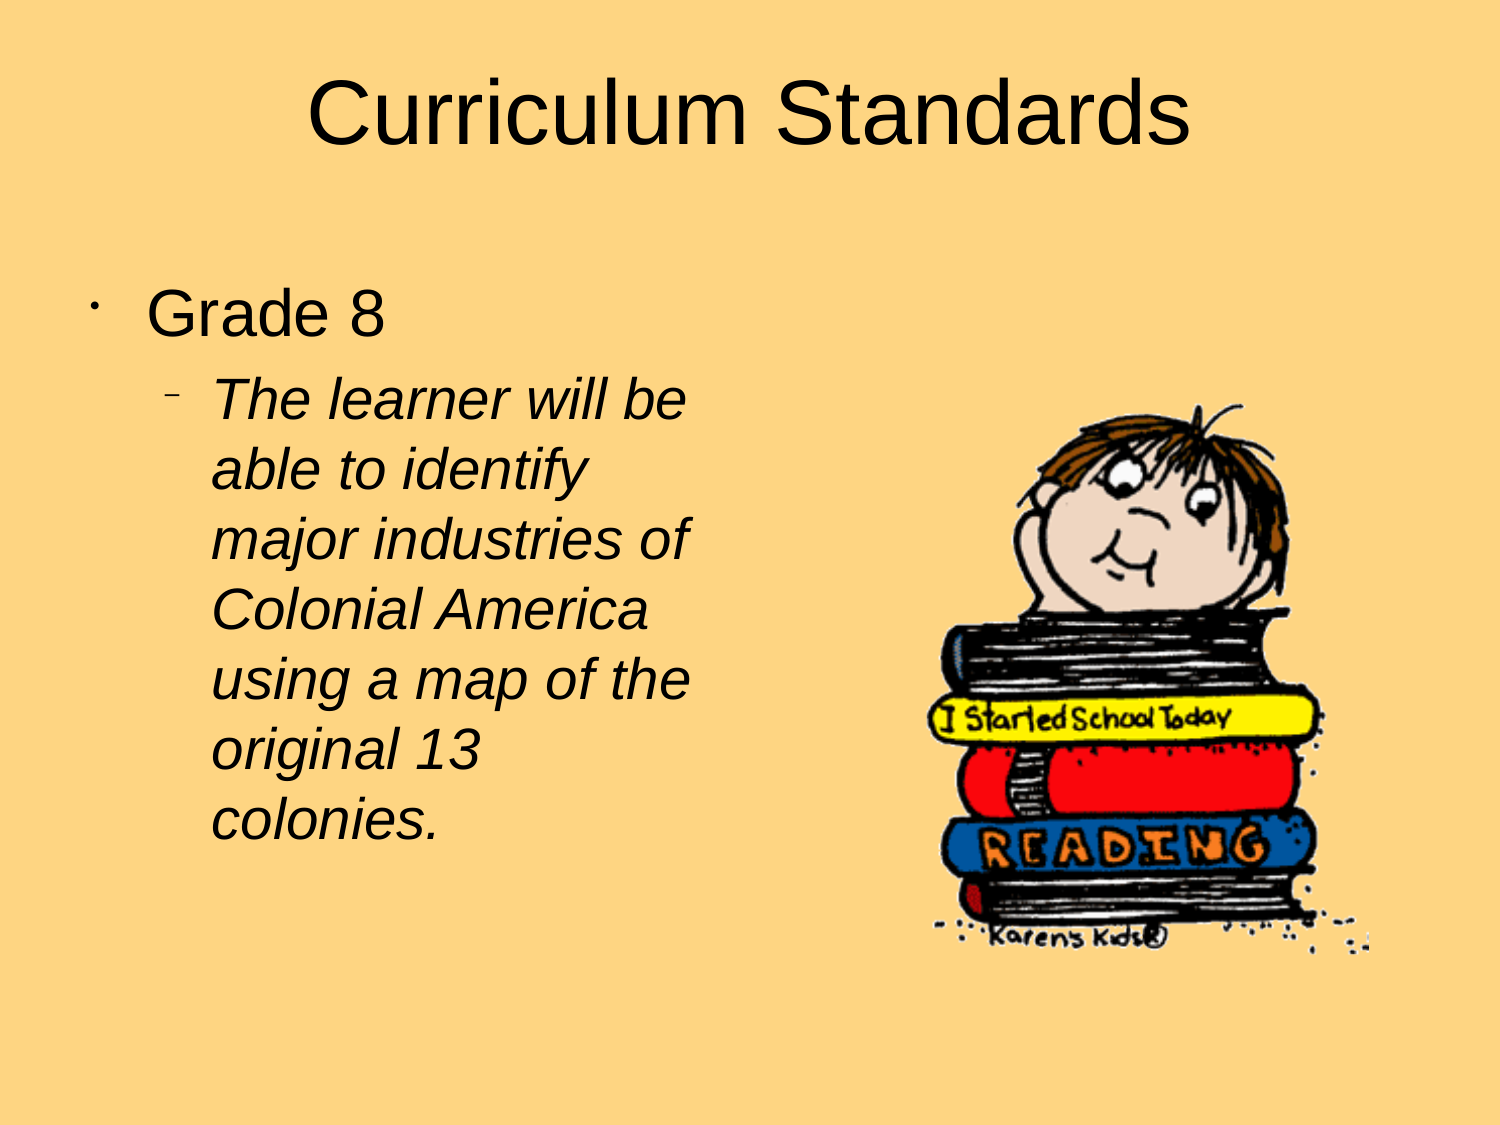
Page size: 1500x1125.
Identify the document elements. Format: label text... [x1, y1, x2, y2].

picture [919, 396, 1369, 963]
title Curriculum Standards [75, 45, 1425, 233]
list Grade 8 The learner will be able to identify major industries of Colonial America using a map of the original 13 colonies. [75, 262, 738, 1005]
